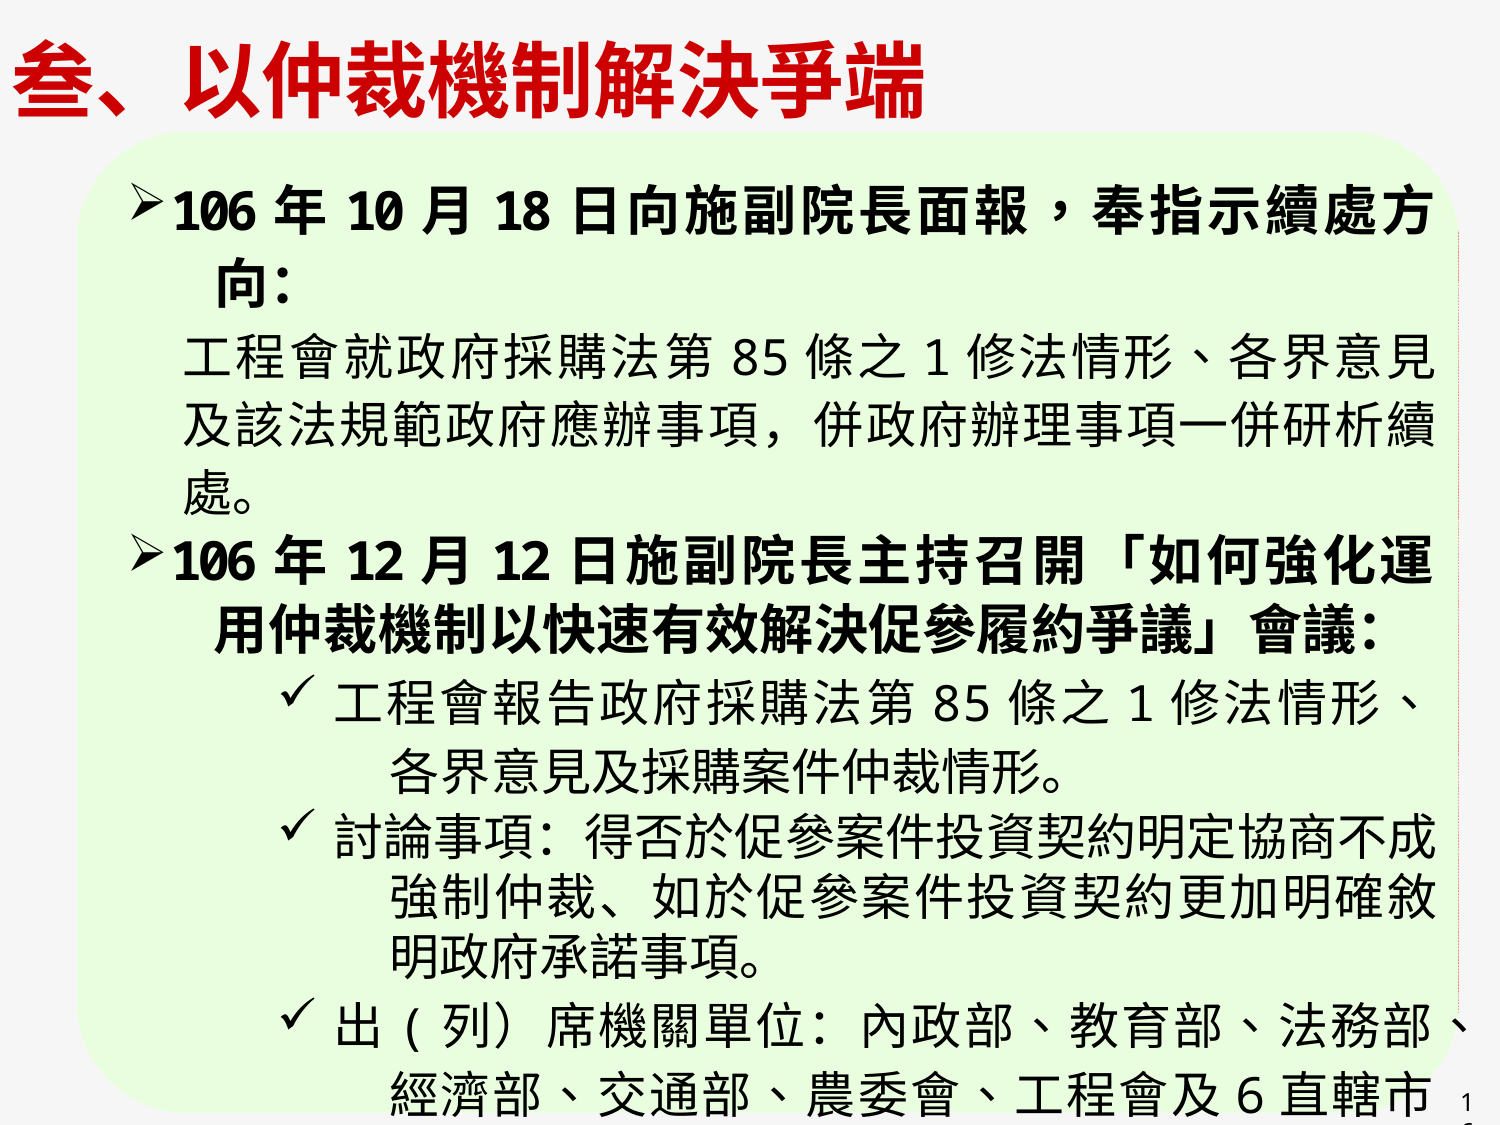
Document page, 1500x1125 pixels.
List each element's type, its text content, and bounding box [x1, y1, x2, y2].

text_box 16 [1457, 1084, 1488, 1118]
title 叁、以仲裁機制解決爭端 [9, 26, 932, 131]
text_box [0, 0, 1500, 1125]
text_box 106年10月18日向施副院長面報，奉指示續處方向： 工程會就政府採購法第85條之1修法情形、各界意見及該法規範政府應辦事項，併政府辦理事項一併研析續處。 106年12月12日施副院長主持召開「如何強化運用仲裁機制以快速有效解決促參履約爭議」會議： 工程會報告政府採購法第85條之1修法情形、各界意見及採購案件仲裁情形。 討論事項：得否於促參案件投資契約明定協商不成強制仲裁、如於促參案件投資契約更加明確敘明政府承諾事項。 出(列）席機關單位：內政部、教育部、法務部、經濟部、交通部、農委會、工程會及6直轄市政府；鈞院法規會、交通環境資源處、財政主計金融處。 [122, 164, 1438, 1057]
